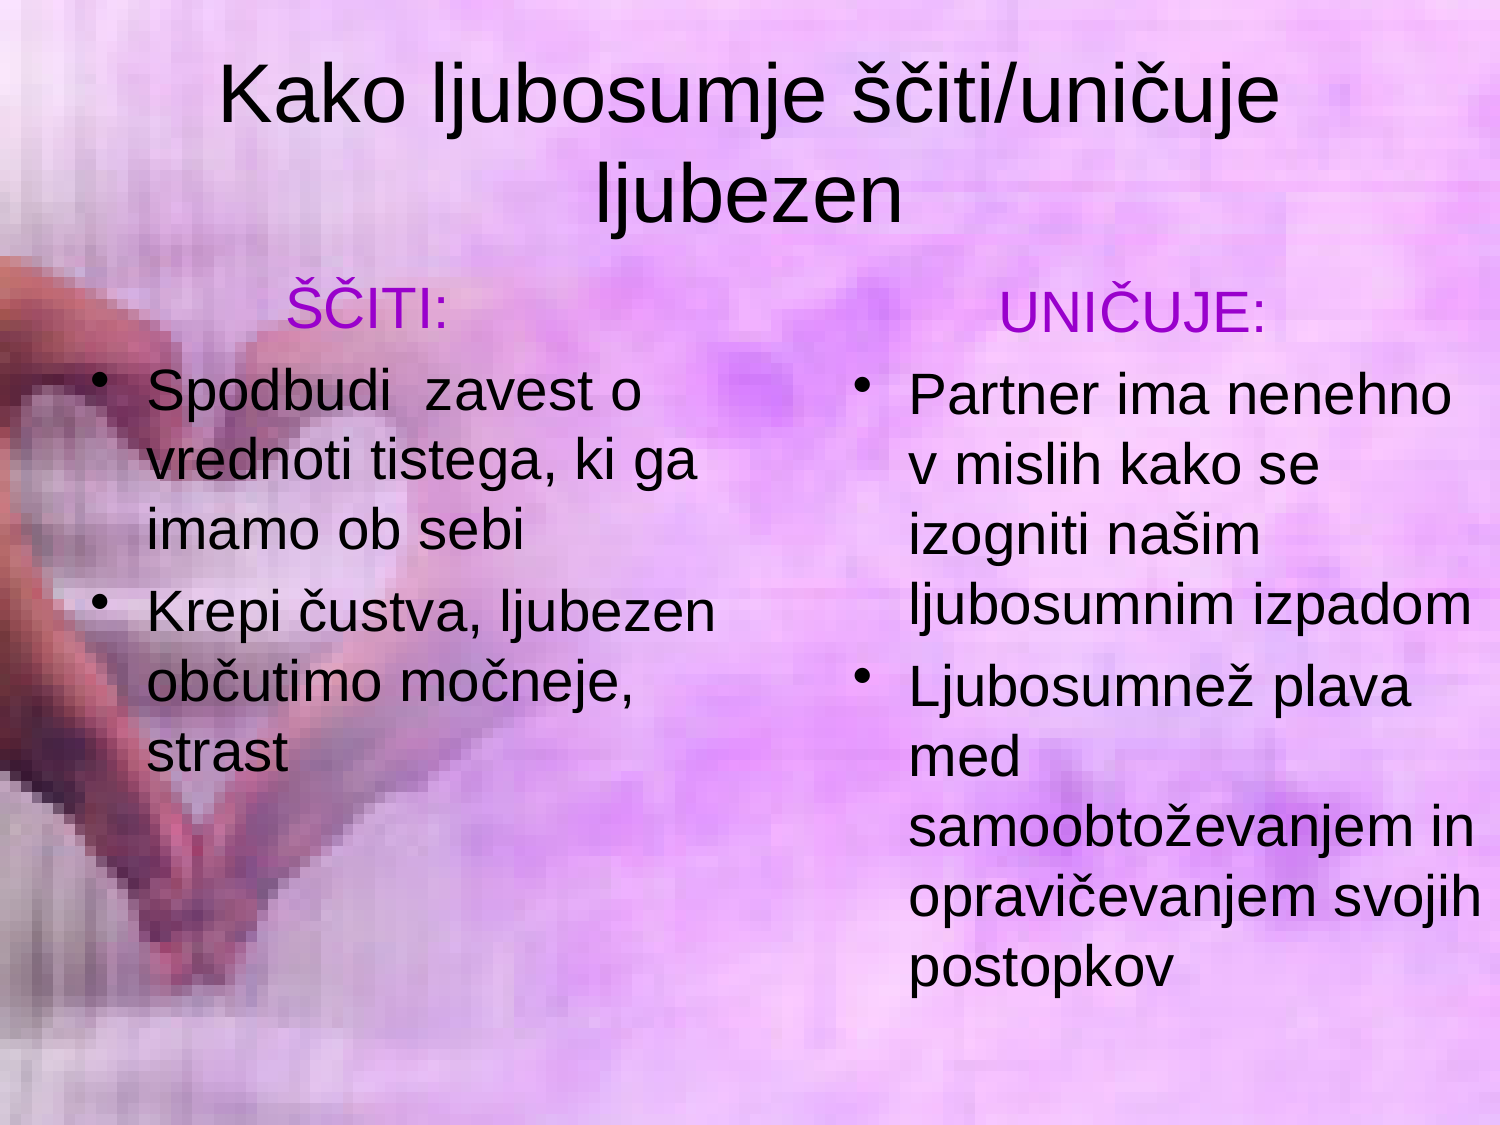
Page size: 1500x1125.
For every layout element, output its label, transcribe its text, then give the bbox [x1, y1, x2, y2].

list ŠČITI: Spodbudi zavest o vrednoti tistega, ki ga imamo ob sebi Krepi čustva, ljubezen občutimo močneje, strast [75, 262, 738, 1005]
title Kako ljubosumje ščiti/uničuje ljubezen [75, 45, 1425, 233]
list UNIČUJE: Partner ima nenehno v mislih kako se izogniti našim ljubosumnim izpadom Ljubosumnež plava med samoobtoževanjem in opravičevanjem svojih postopkov [837, 267, 1500, 1017]
picture [0, 0, 1500, 1125]
